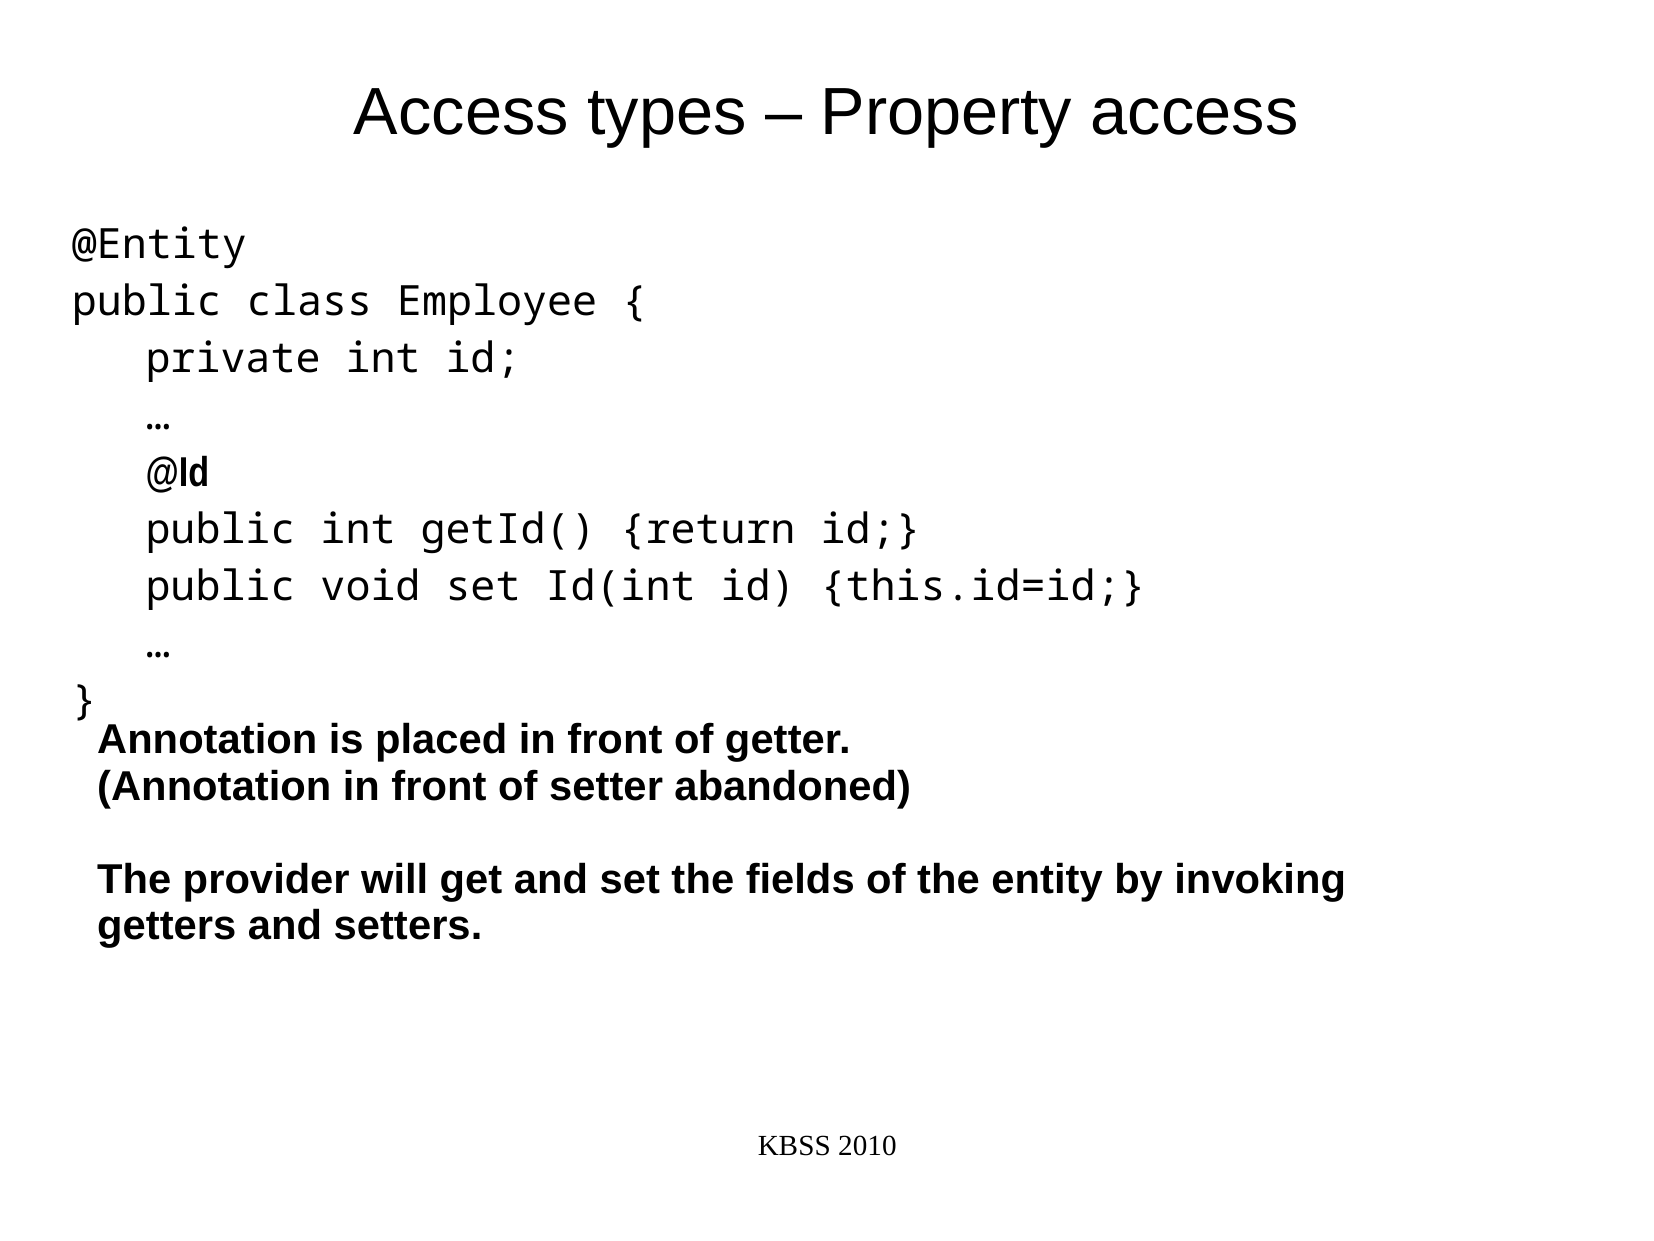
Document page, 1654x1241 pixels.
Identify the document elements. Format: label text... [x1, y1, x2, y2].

text_box Annotation is placed in front of getter. (Annotation in front of setter abandoned) The provider will get and set the fields of the entity by invoking getters and setters. [82, 708, 1373, 956]
text_box @Entity public class Employee { private int id; … @Id public int getId() {return id;} public void set Id(int id) {this.id=id;} … } [57, 206, 804, 724]
title Access types – Property access [82, 8, 1571, 216]
